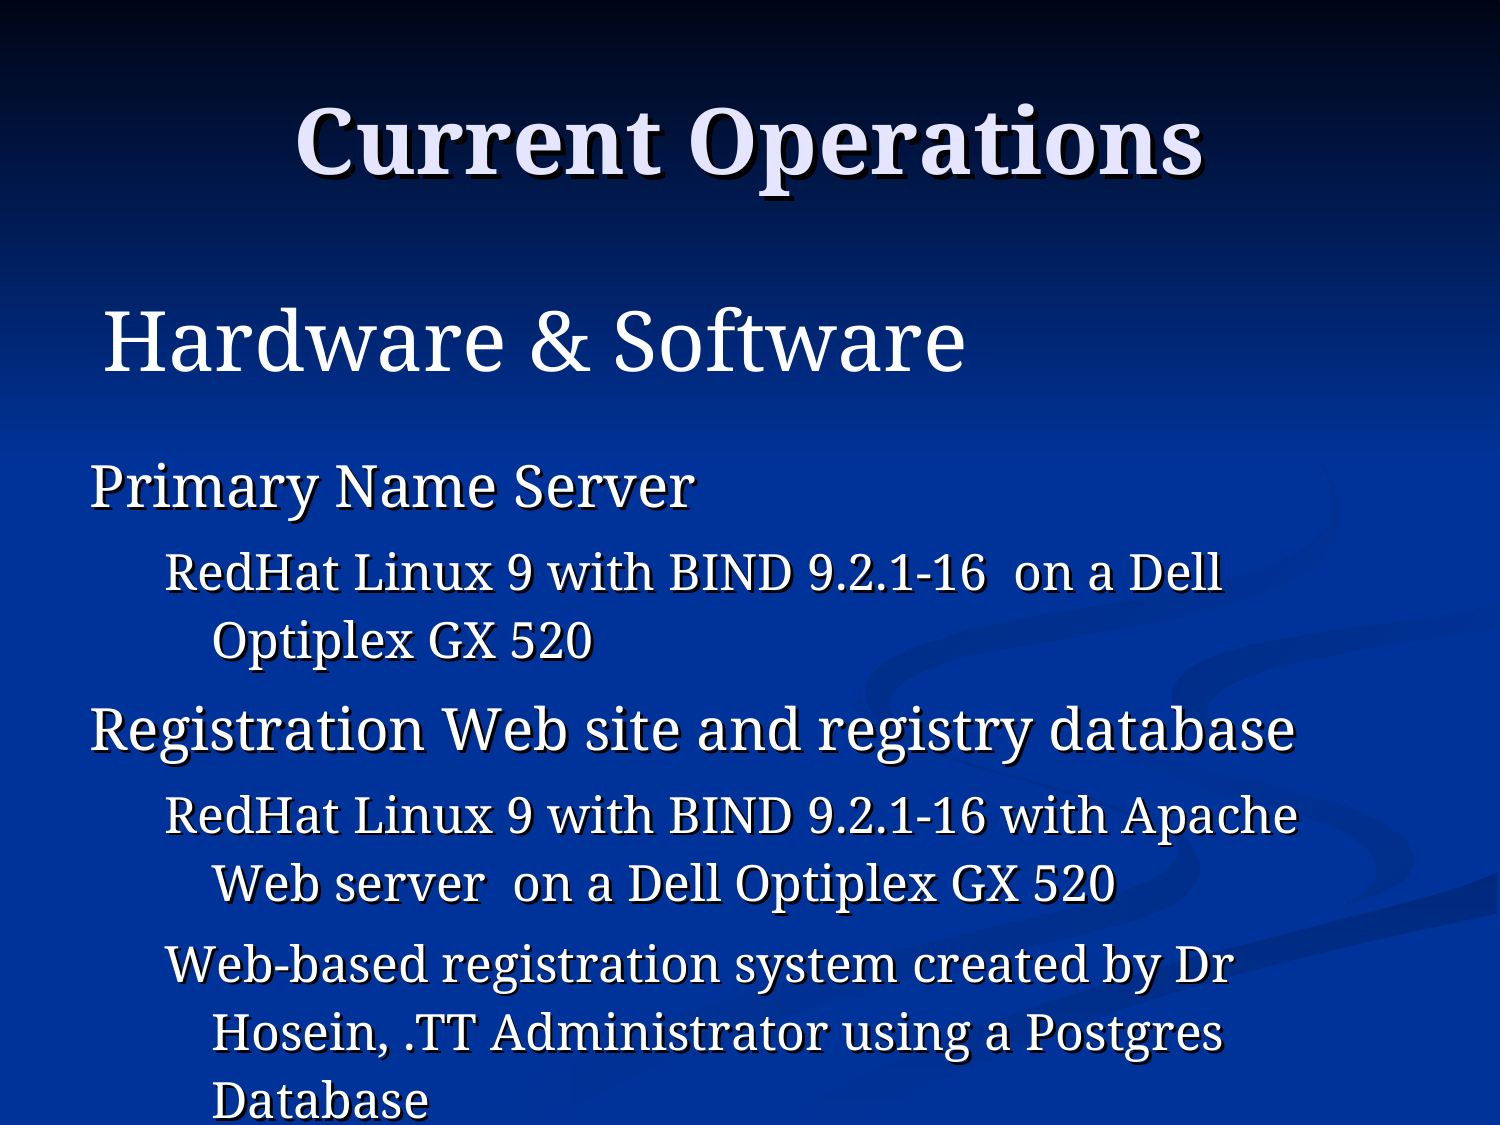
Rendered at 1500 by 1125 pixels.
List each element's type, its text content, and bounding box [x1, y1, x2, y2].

list Primary Name Server RedHat Linux 9 with BIND 9.2.1-16 on a Dell Optiplex GX 520 Registration Web site and registry database RedHat Linux 9 with BIND 9.2.1-16 with Apache Web server on a Dell Optiplex GX 520 Web-based registration system created by Dr Hosein, .TT Administrator using a Postgres Database [75, 437, 1426, 1125]
title Current Operations [75, 45, 1426, 233]
text_box Hardware & Software [87, 274, 1426, 404]
